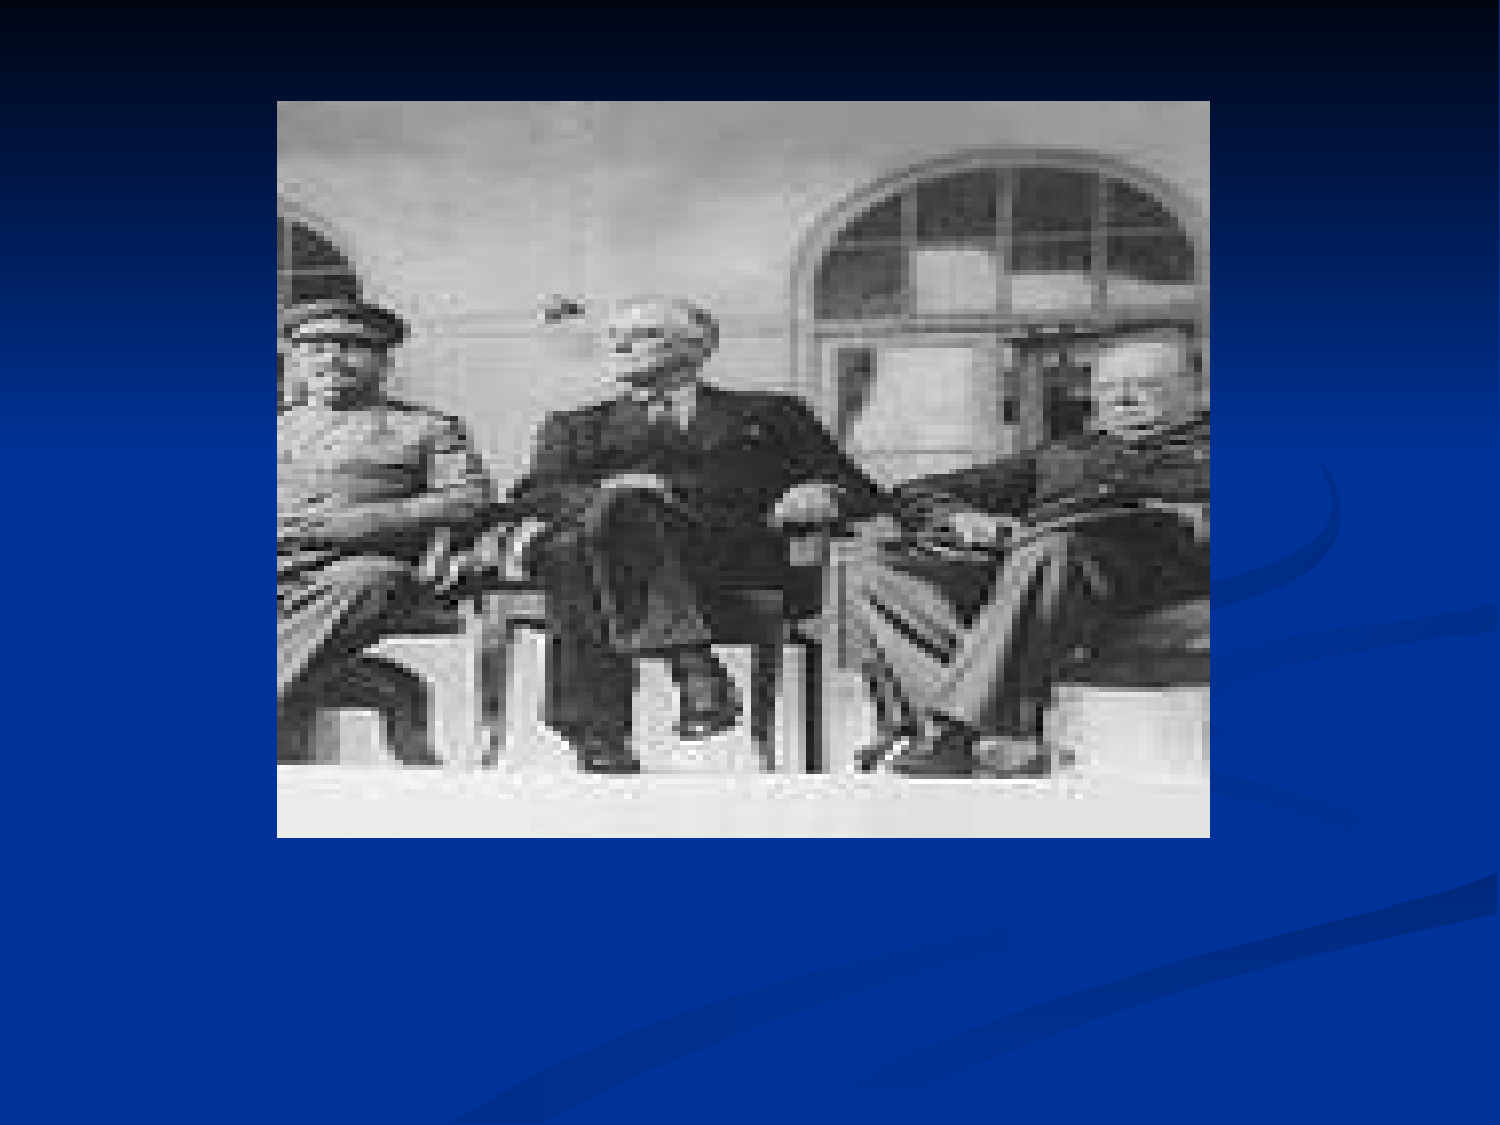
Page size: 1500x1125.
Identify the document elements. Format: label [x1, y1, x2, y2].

picture [277, 101, 1210, 838]
